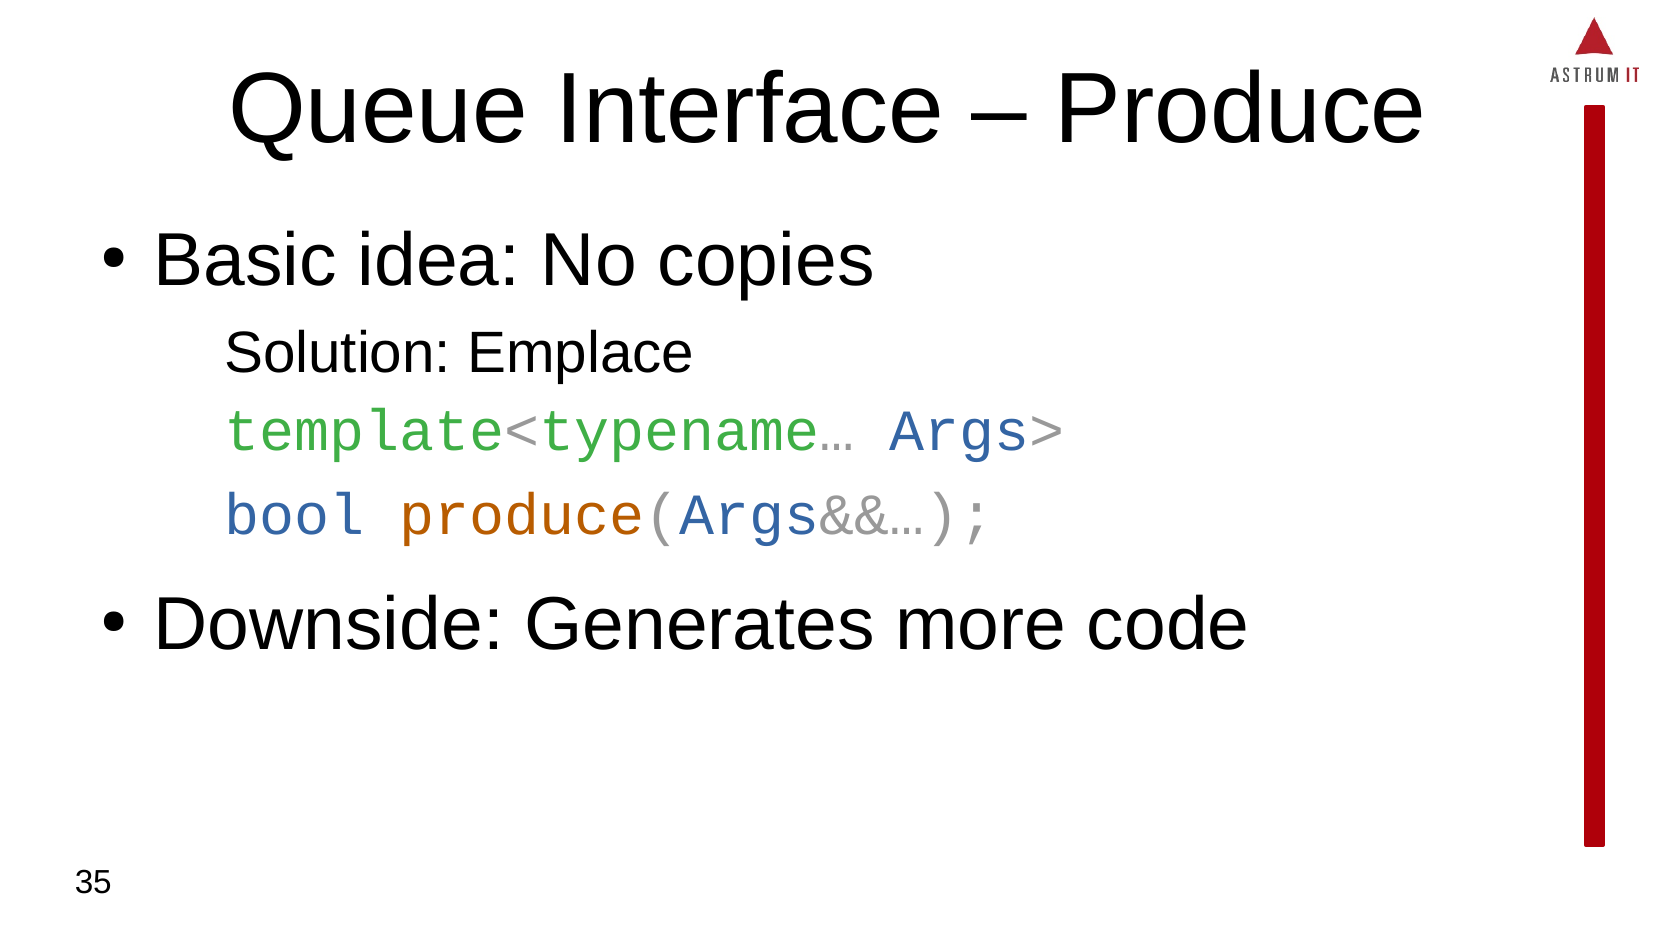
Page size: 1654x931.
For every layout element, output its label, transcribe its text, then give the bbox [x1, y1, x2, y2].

picture [1550, 17, 1639, 82]
title Queue Interface – Produce [114, 30, 1541, 186]
list Basic idea: No copies Solution: Emplace template<typename… Args> bool produce(Args&&…); Downside: Generates more code [82, 217, 1571, 757]
